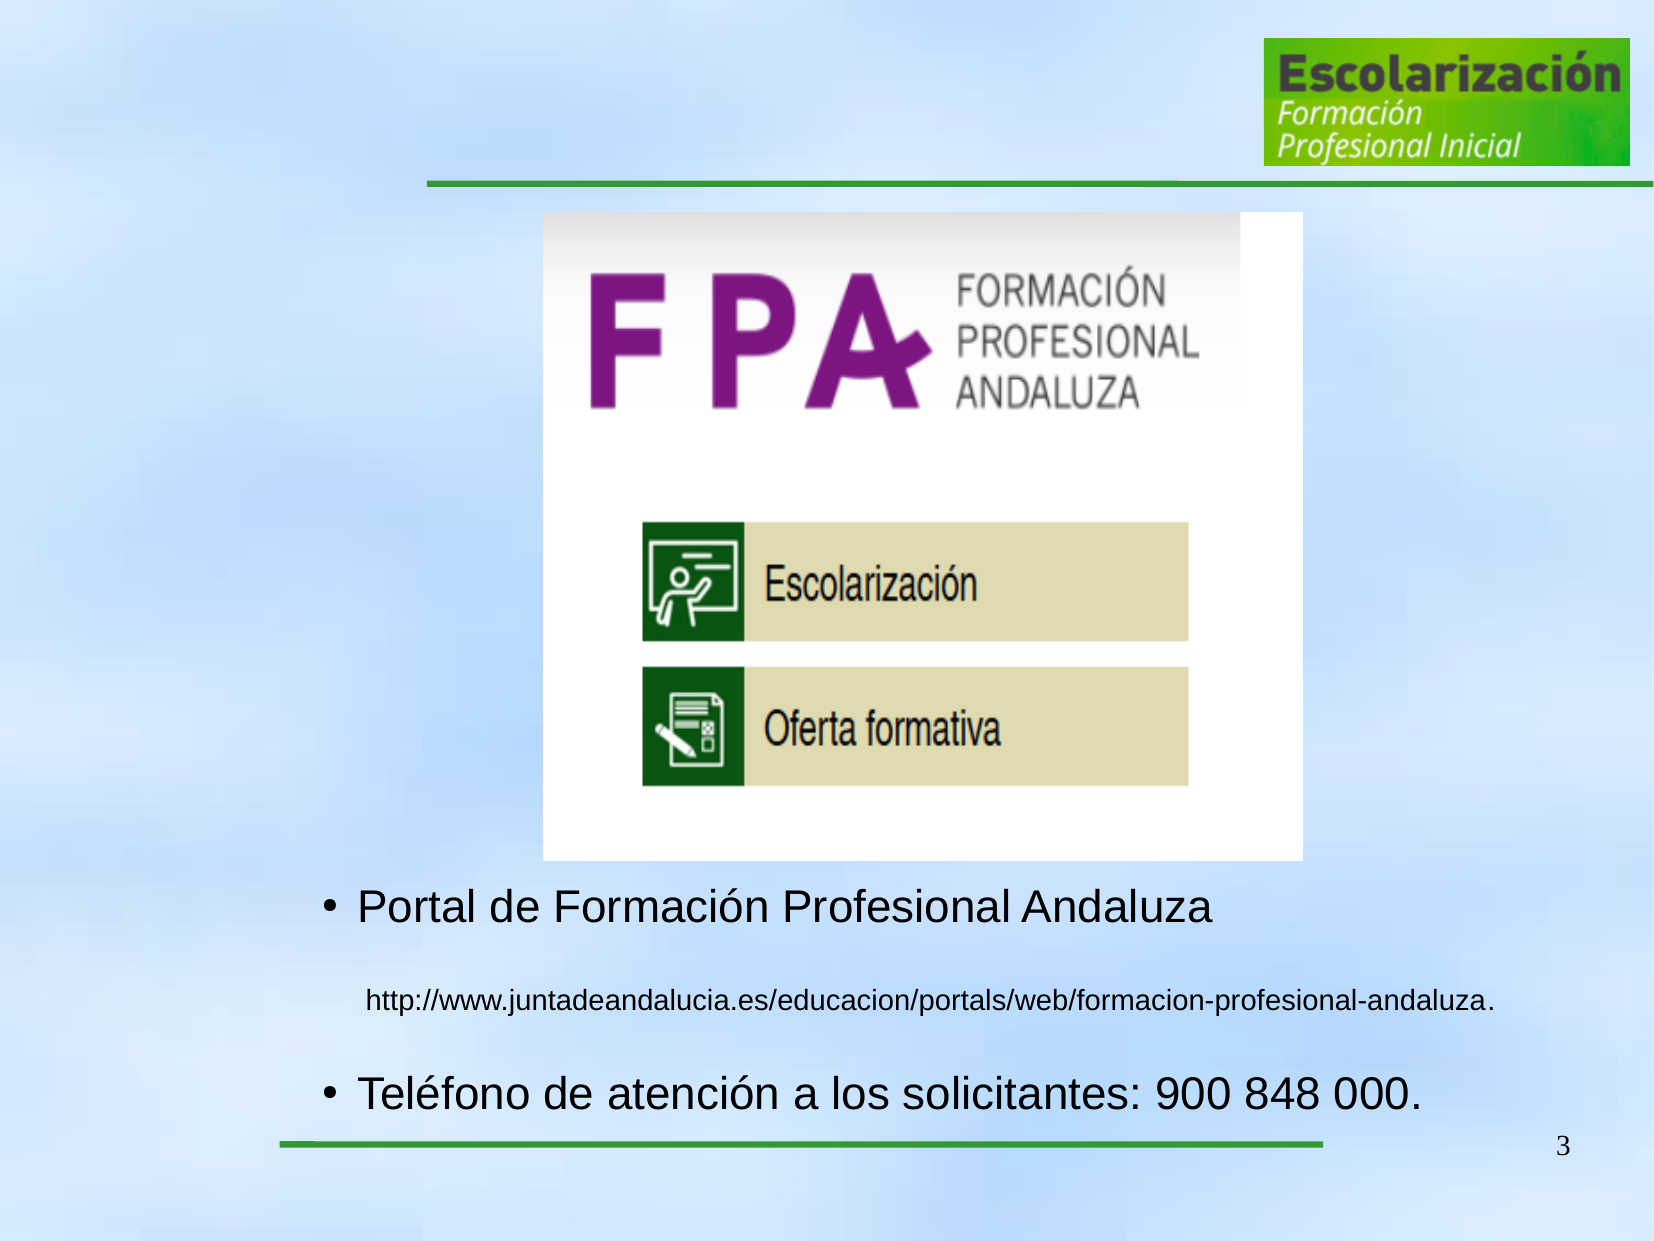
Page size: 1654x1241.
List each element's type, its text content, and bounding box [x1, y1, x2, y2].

picture [0, 0, 1654, 1241]
text_box Portal de Formación Profesional Andaluza http://www.juntadeandalucia.es/educacion/portals/web/formacion-profesional-andaluza. Teléfono de atención a los solicitantes: 900 848 000. [307, 874, 1607, 1127]
